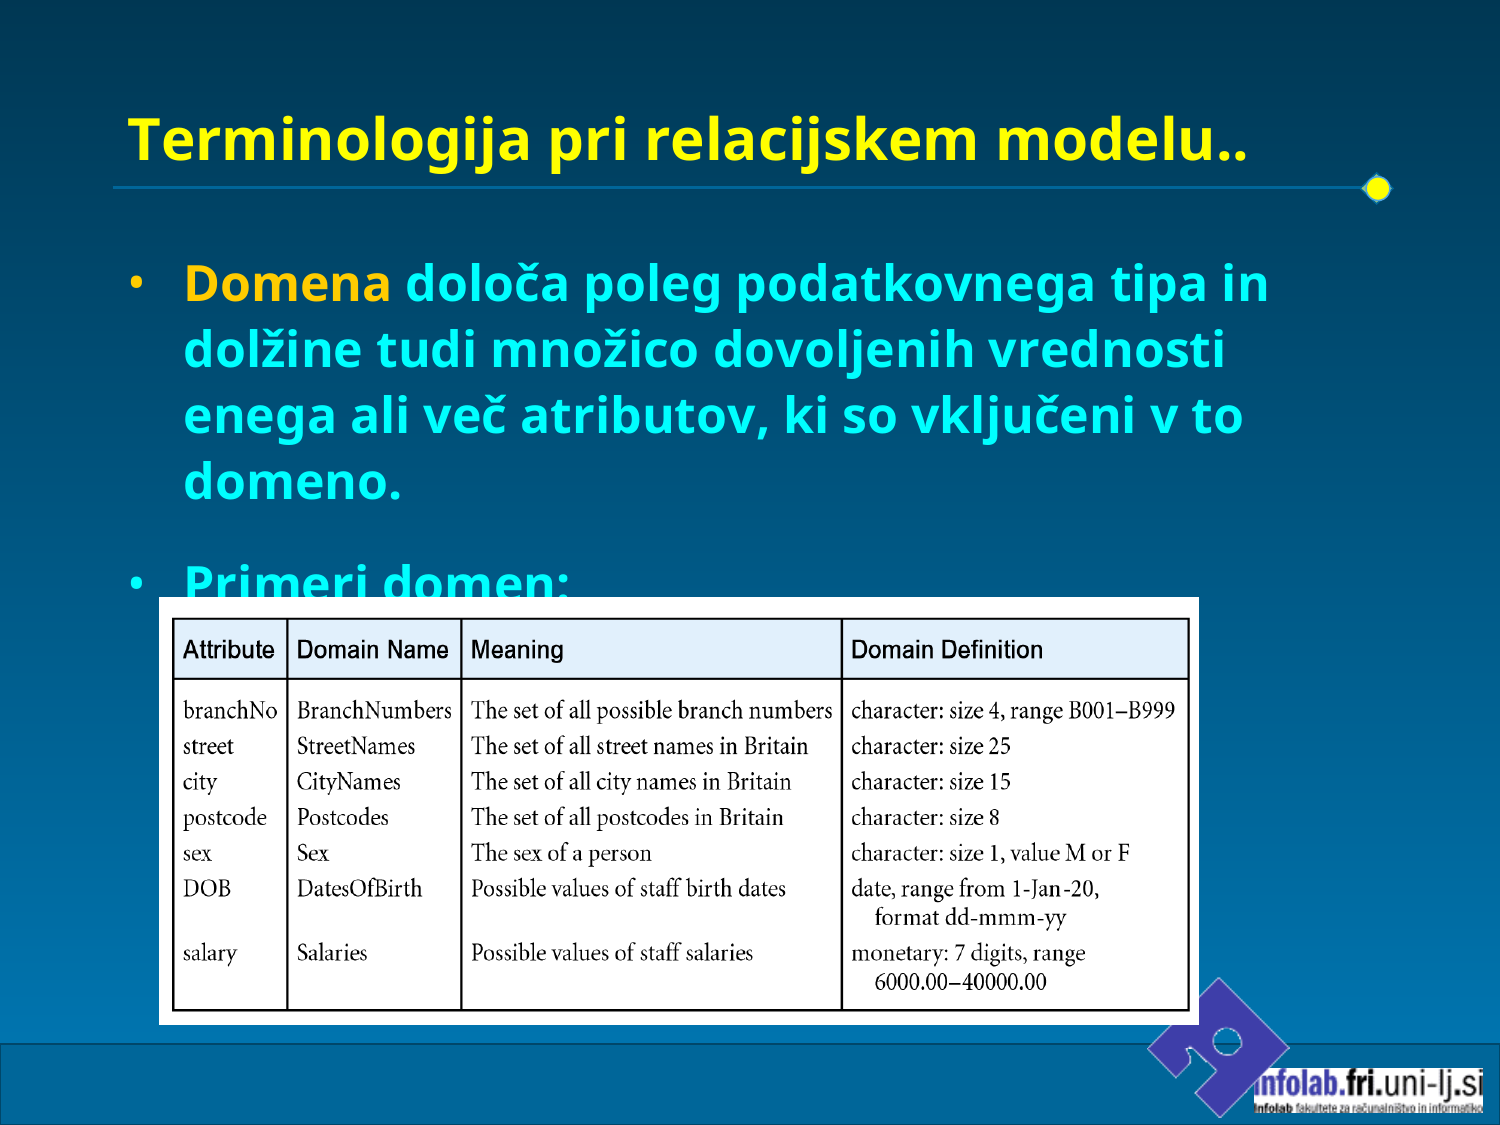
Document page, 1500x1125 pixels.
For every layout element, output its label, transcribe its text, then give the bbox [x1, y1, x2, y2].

picture [160, 597, 1482, 1117]
list Domena določa poleg podatkovnega tipa in dolžine tudi množico dovoljenih vrednosti enega ali več atributov, ki so vključeni v to domeno. Primeri domen: [112, 237, 1388, 963]
title Terminologija pri relacijskem modelu.. [112, 94, 1388, 181]
